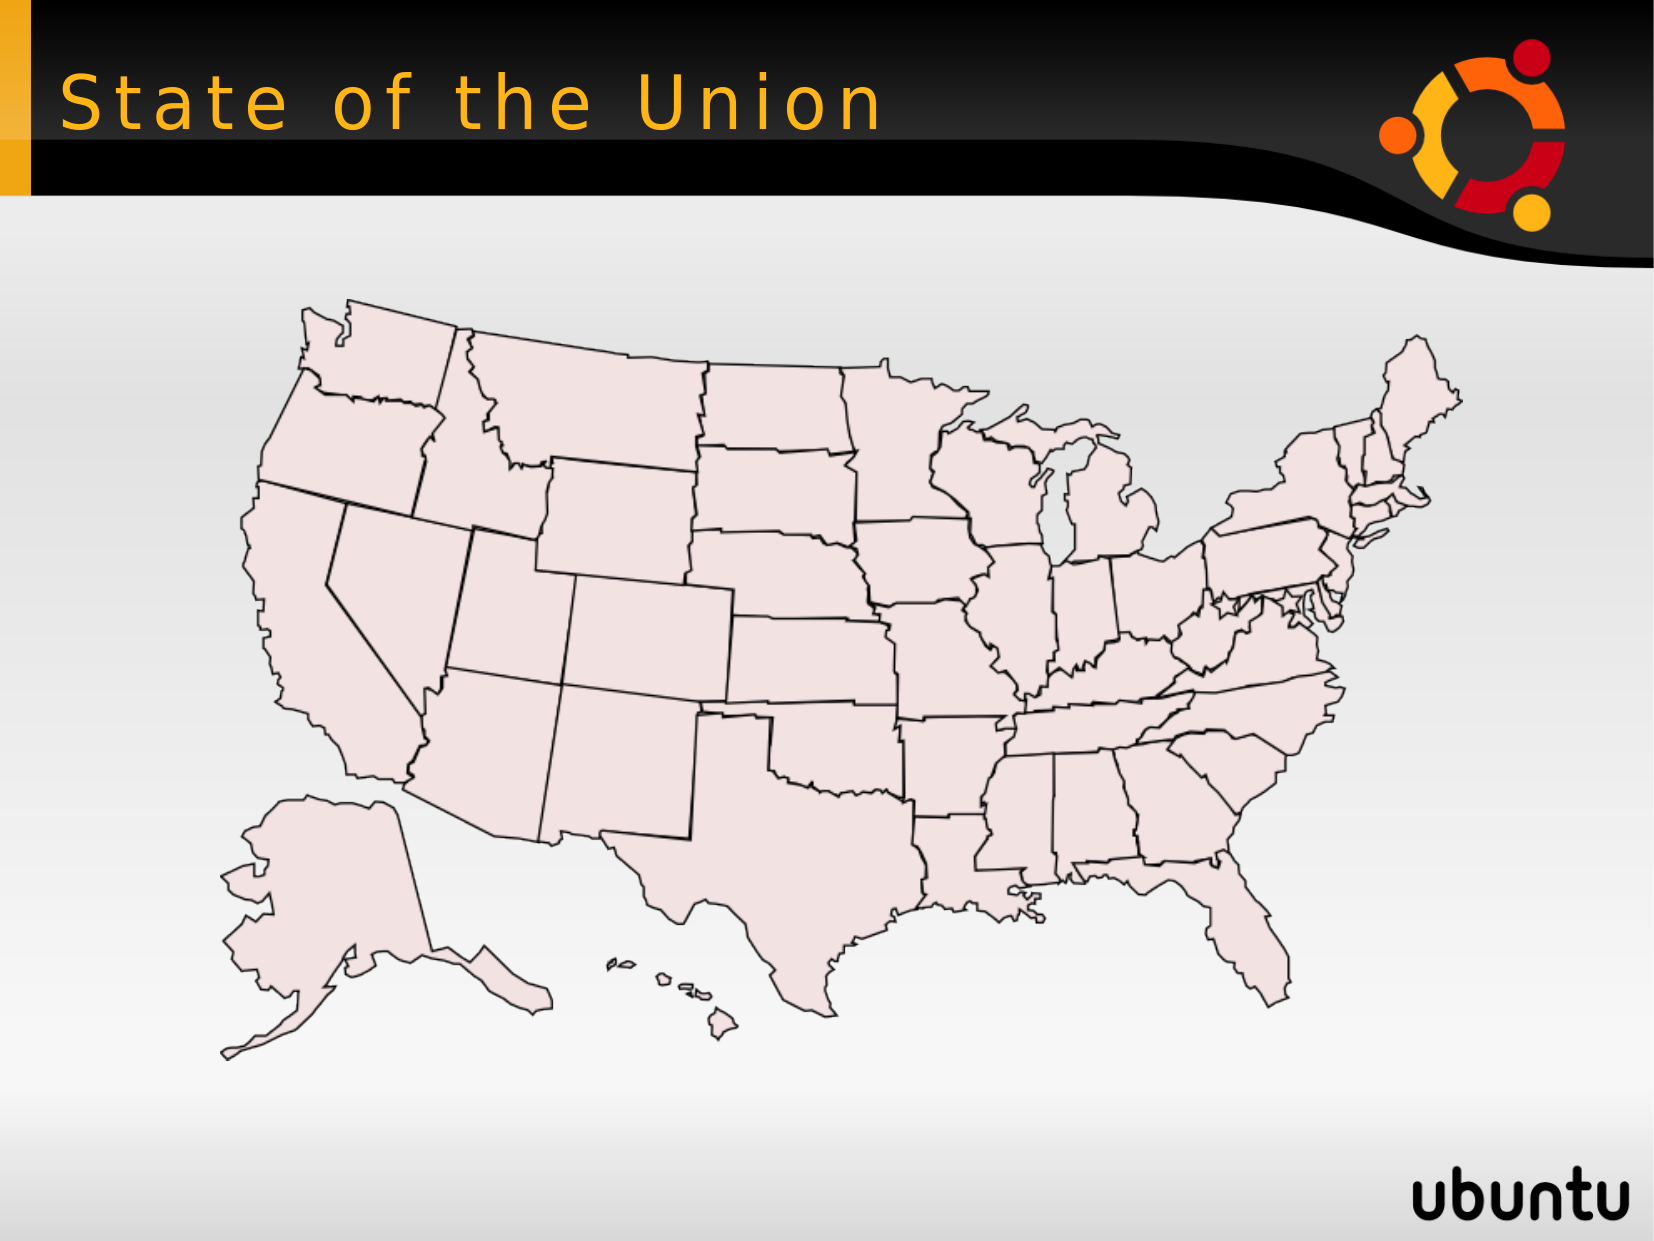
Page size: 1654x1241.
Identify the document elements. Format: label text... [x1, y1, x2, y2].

title State of the Union [76, 7, 1565, 200]
picture [0, 0, 1654, 1241]
